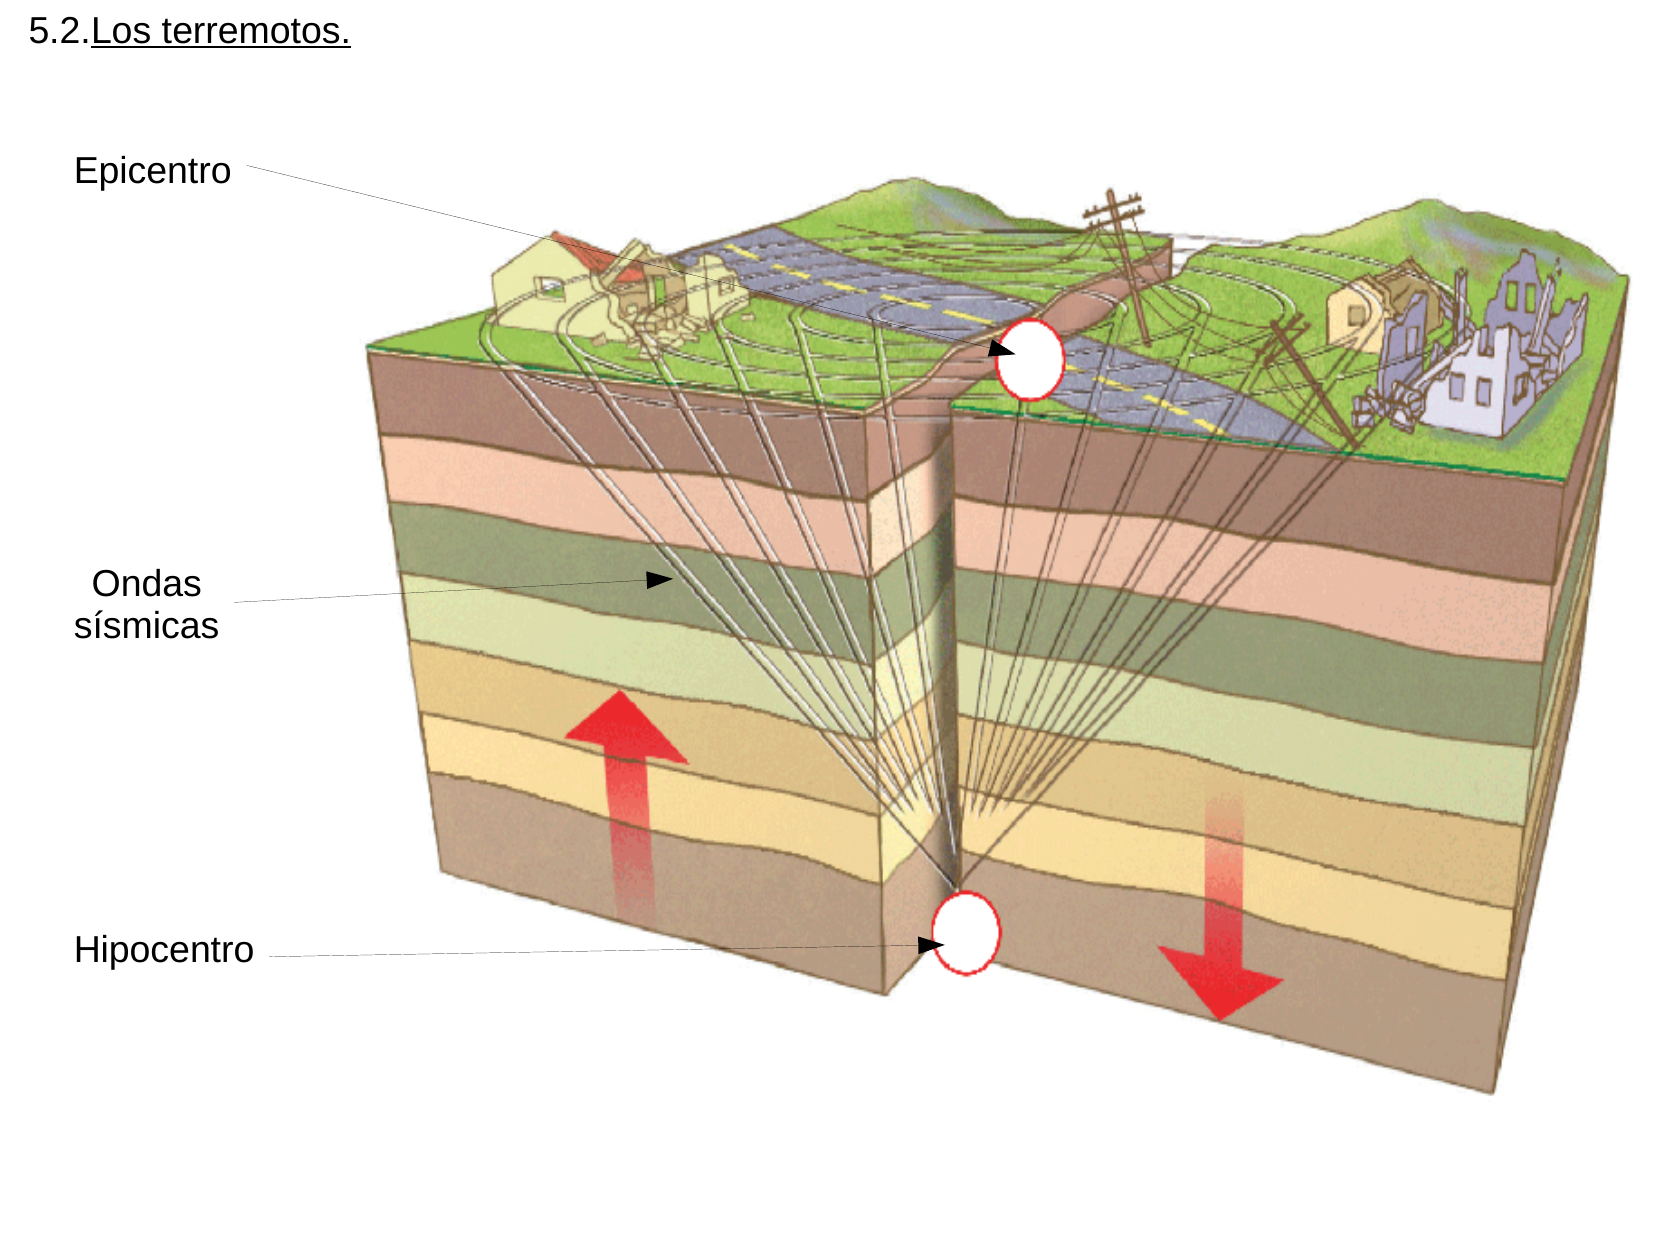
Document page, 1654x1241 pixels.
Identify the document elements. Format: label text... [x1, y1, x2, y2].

text_box Ondas sísmicas [59, 555, 235, 654]
text_box Epicentro [59, 141, 247, 199]
text_box Hipocentro [59, 921, 270, 979]
picture [342, 141, 1654, 1123]
text_box 5.2.Los terremotos. [13, 2, 367, 60]
